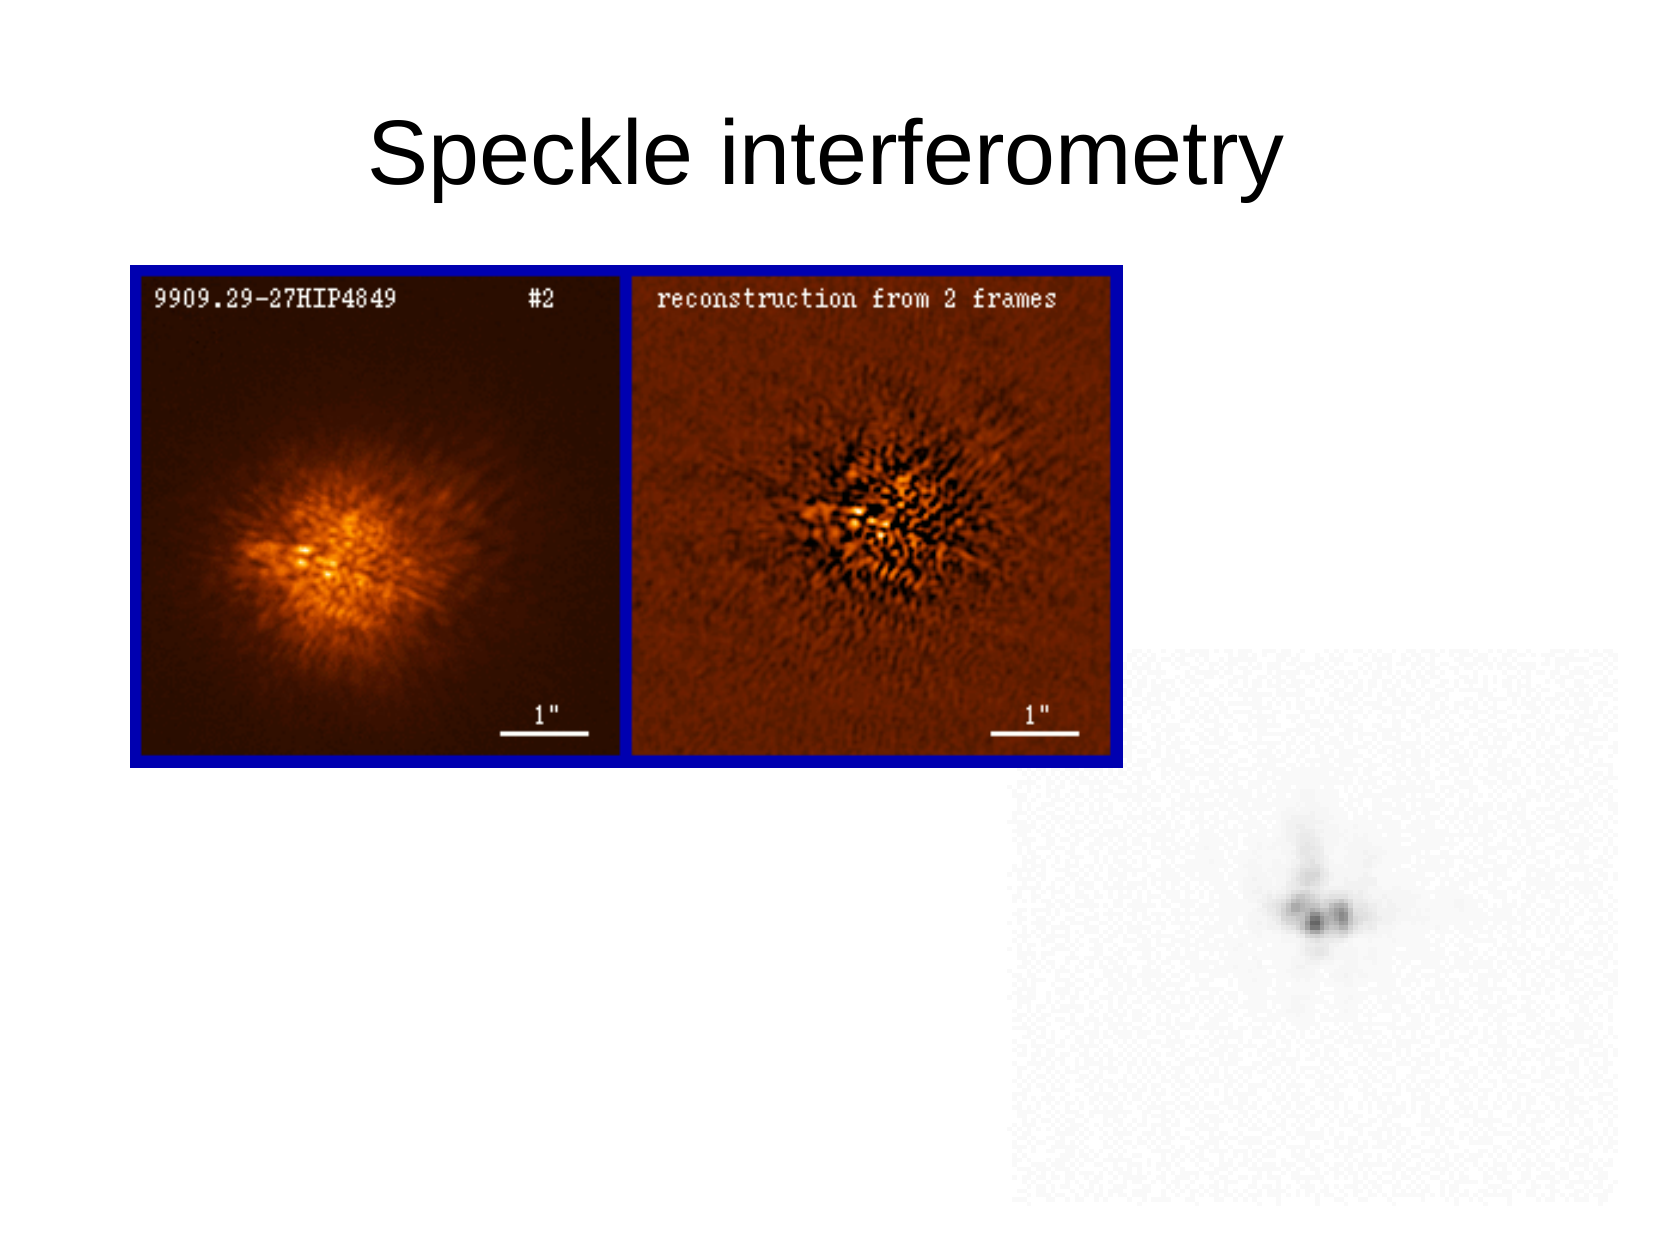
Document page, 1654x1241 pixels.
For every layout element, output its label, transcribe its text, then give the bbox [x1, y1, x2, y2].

picture [130, 265, 1618, 1211]
title Speckle interferometry [82, 49, 1571, 257]
